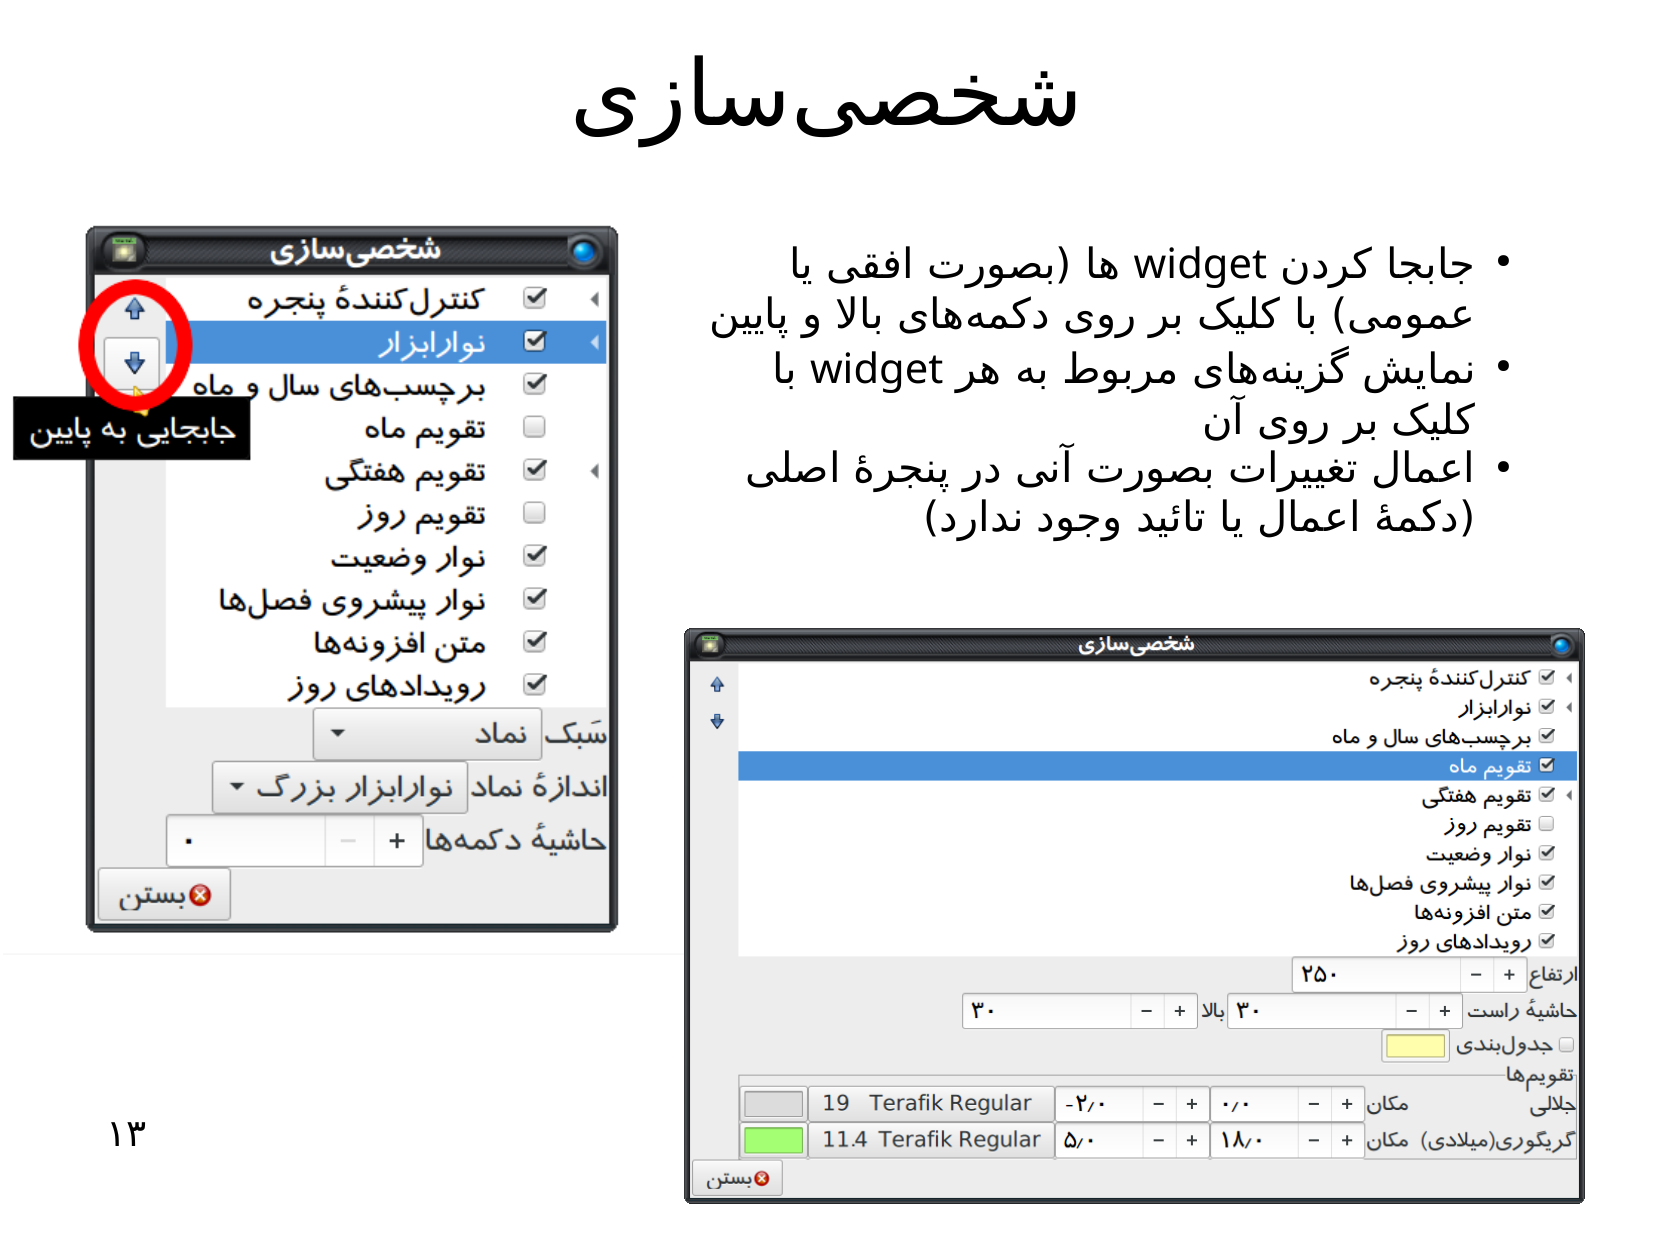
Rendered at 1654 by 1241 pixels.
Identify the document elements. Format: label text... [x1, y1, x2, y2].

text_box جابجا کردن widget ها (بصورت افقی یا عمومی) با کلیک بر روی دکمه‌های بالا و پایین نمایش گزینه‌های مربوط به هر widget با کلیک بر روی آن اعمال تغییرات بصورت آنی در پنجرهٔ اصلی (دکمهٔ اعمال یا تائید وجود ندارد) [685, 225, 1526, 609]
picture [3, 204, 1585, 1204]
title شخصی‌سازی [82, 0, 1571, 198]
text_box ۱۳ [91, 1104, 159, 1175]
